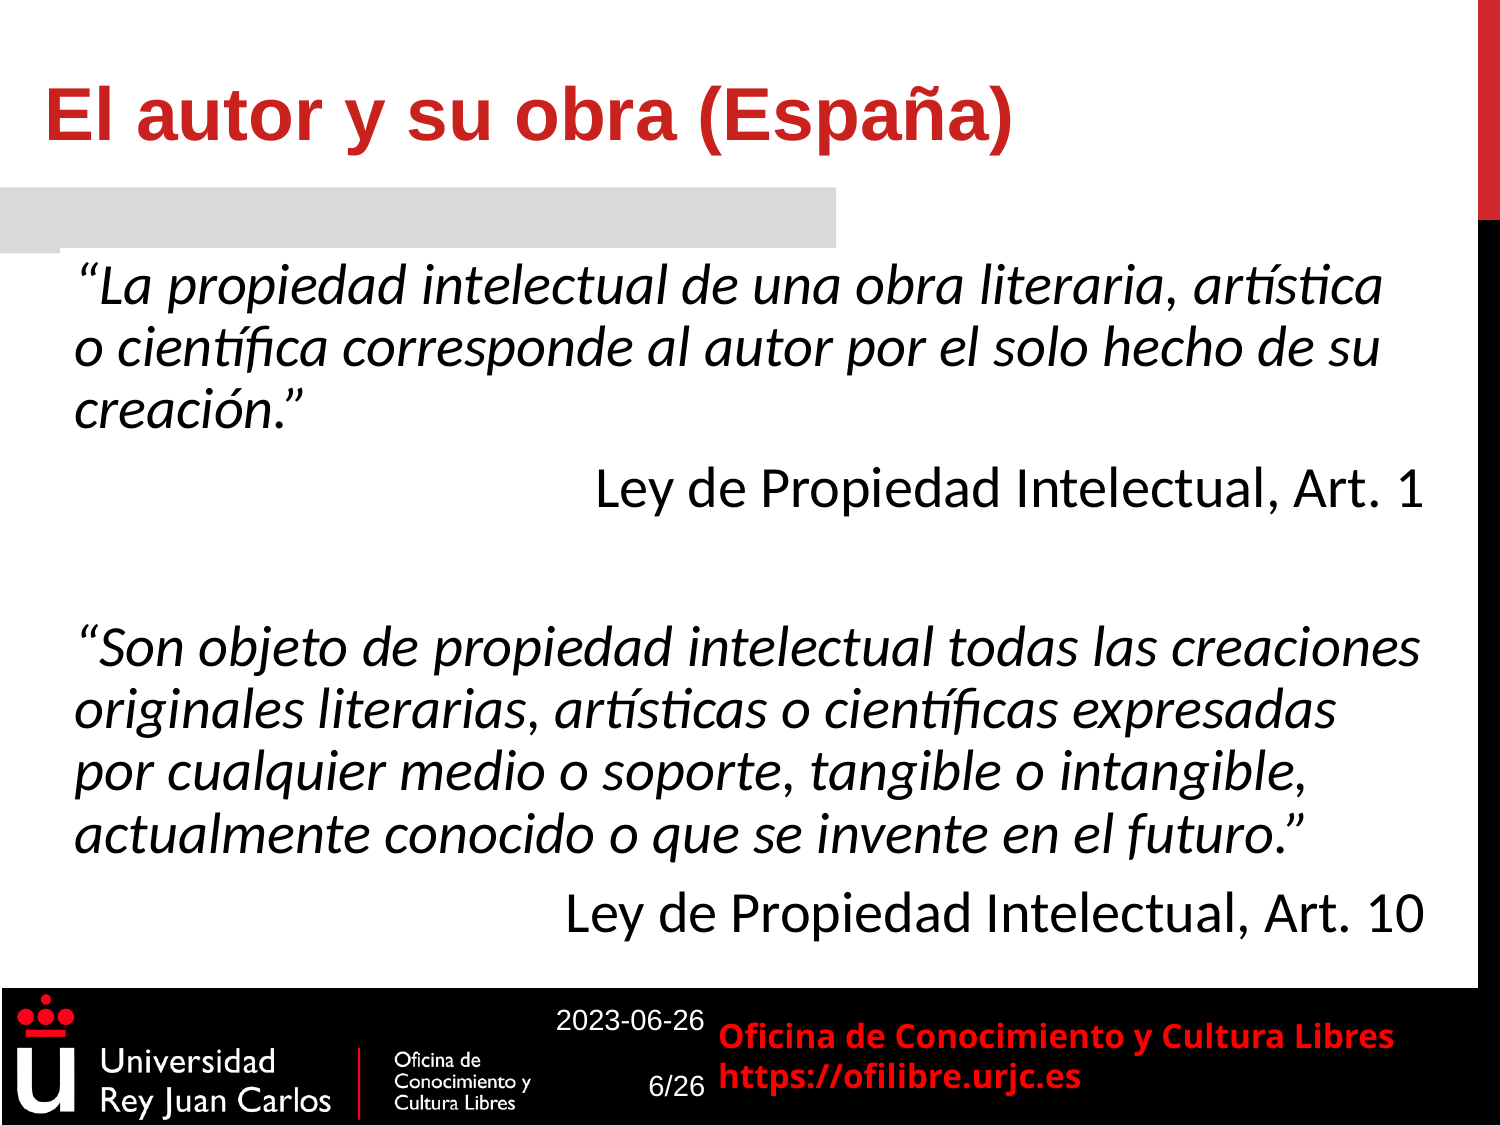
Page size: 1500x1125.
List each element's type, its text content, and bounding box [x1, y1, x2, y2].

text_box “La propiedad intelectual de una obra literaria, artística o científica corresponde al autor por el solo hecho de su creación.” Ley de Propiedad Intelectual, Art. 1 “Son objeto de propiedad intelectual todas las creaciones originales literarias, artísticas o científicas expresadas por cualquier medio o soporte, tangible o intangible, actualmente conocido o que se invente en el futuro.” Ley de Propiedad Intelectual, Art. 10 [60, 248, 1441, 966]
picture [17, 994, 531, 1120]
title [75, 7, 1425, 196]
text_box El autor y su obra (España) [30, 64, 1306, 248]
